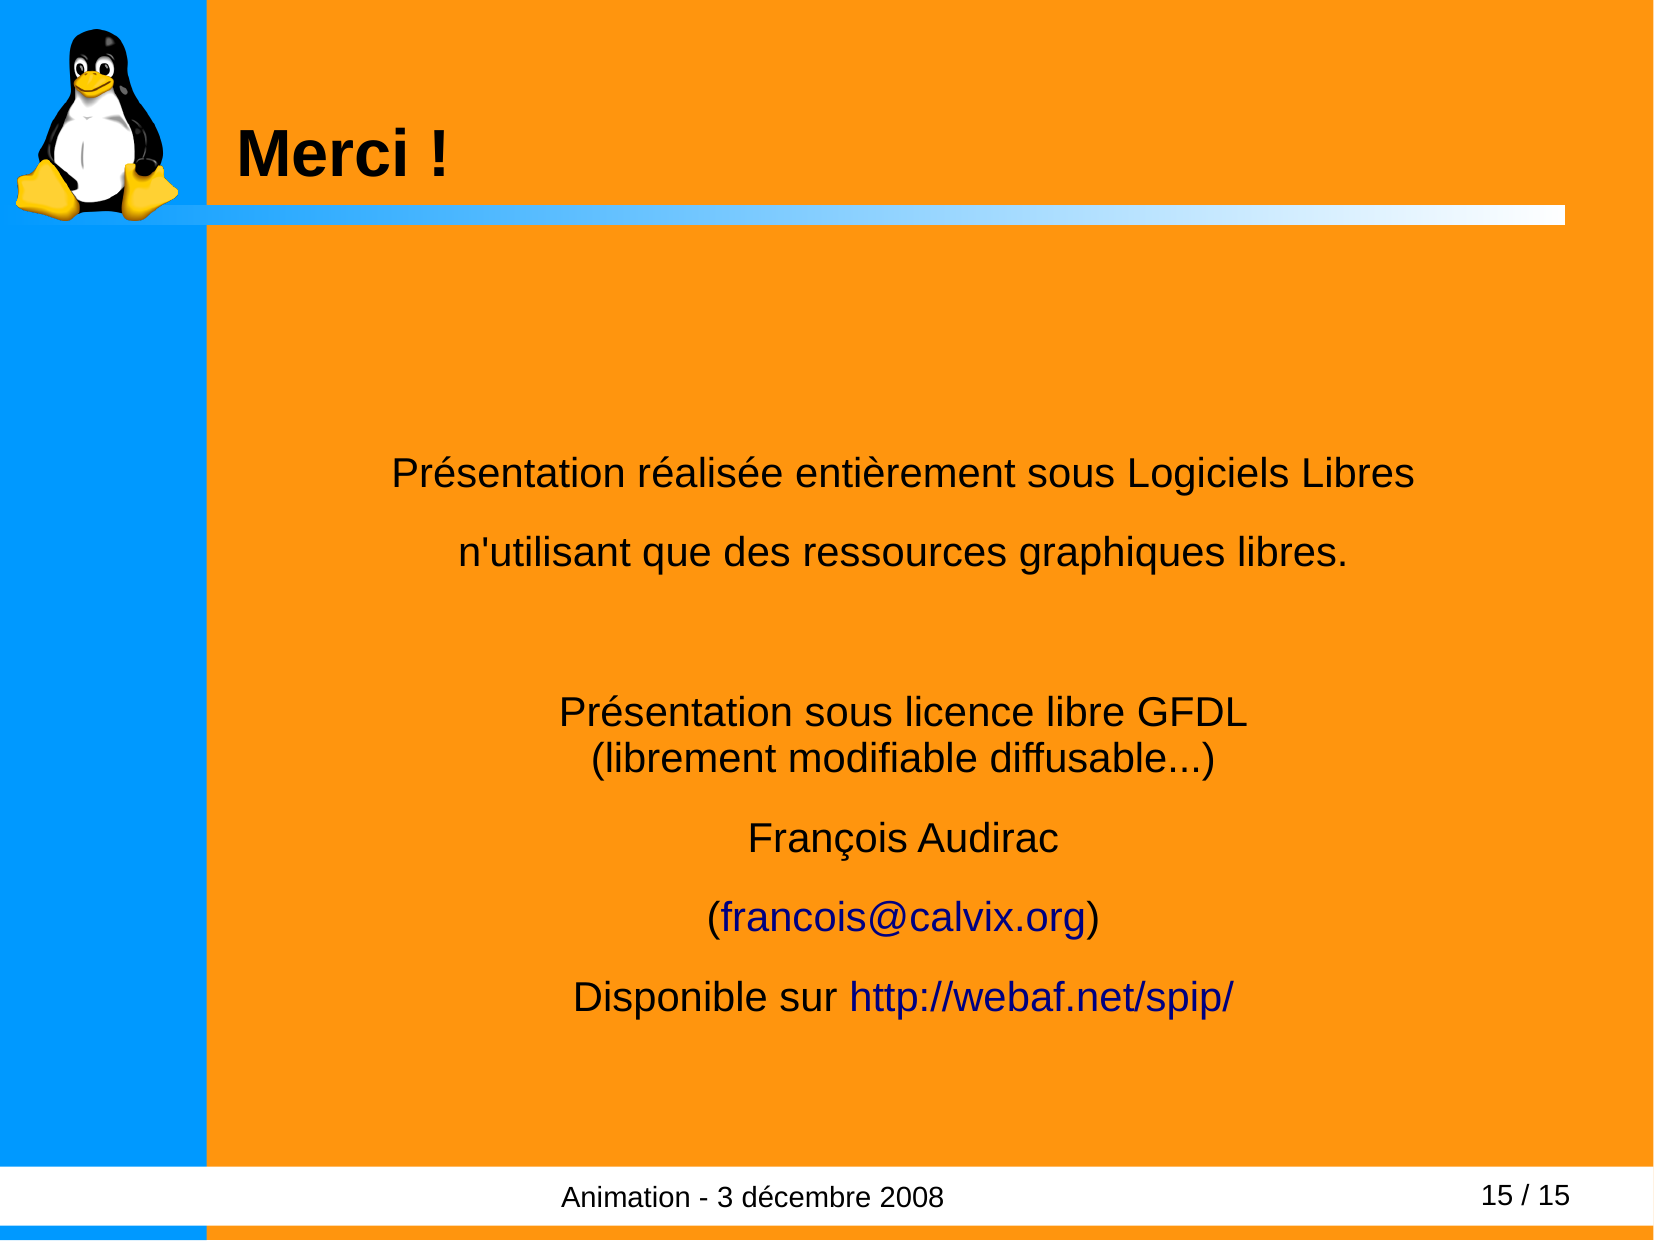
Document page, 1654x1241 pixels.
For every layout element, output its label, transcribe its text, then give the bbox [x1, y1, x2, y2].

list Présentation réalisée entièrement sous Logiciels Libres n'utilisant que des ressources graphiques libres. Présentation sous licence libre GFDL (librement modifiable diffusable...) François Audirac (francois@calvix.org) Disponible sur http://webaf.net/spip/ [236, 290, 1571, 1109]
title Merci ! [236, 49, 1571, 257]
picture [16, 29, 178, 221]
